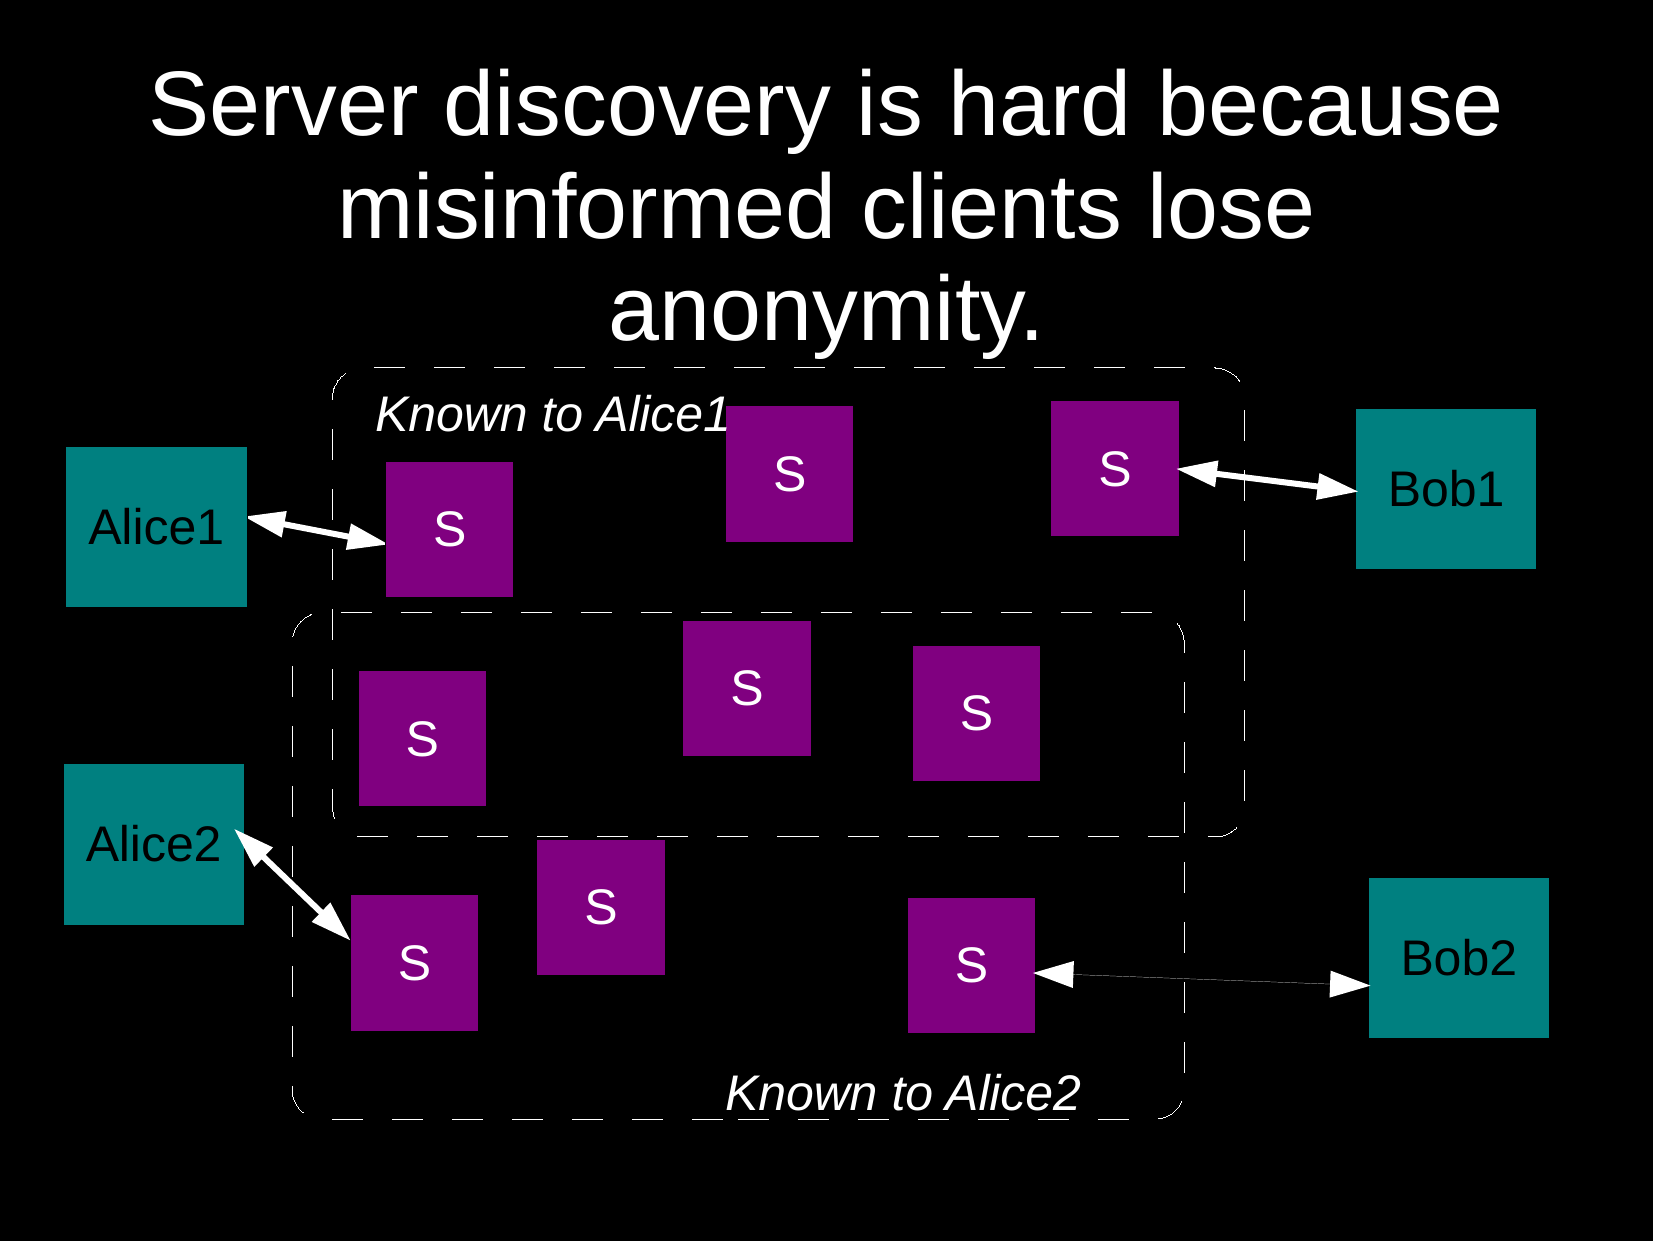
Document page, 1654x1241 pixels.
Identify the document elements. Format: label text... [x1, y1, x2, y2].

text_box Known to Alice2 [710, 1058, 1097, 1133]
text_box S [682, 620, 812, 757]
text_box S [358, 670, 487, 807]
text_box Alice1 [65, 462, 248, 608]
text_box Alice2 [63, 763, 245, 926]
text_box S [725, 405, 854, 543]
text_box Bob2 [1368, 877, 1550, 1039]
text_box Known to Alice1 [360, 379, 747, 454]
text_box S [907, 897, 1036, 1034]
text_box S [1050, 400, 1180, 537]
title Server discovery is hard because misinformed clients lose anonymity. [121, 52, 1534, 361]
text_box S [350, 894, 479, 1032]
text_box S [912, 645, 1041, 782]
text_box S [385, 462, 514, 598]
text_box Bob1 [1355, 408, 1537, 570]
text_box S [536, 839, 666, 976]
text_box [15, 330, 1497, 1150]
